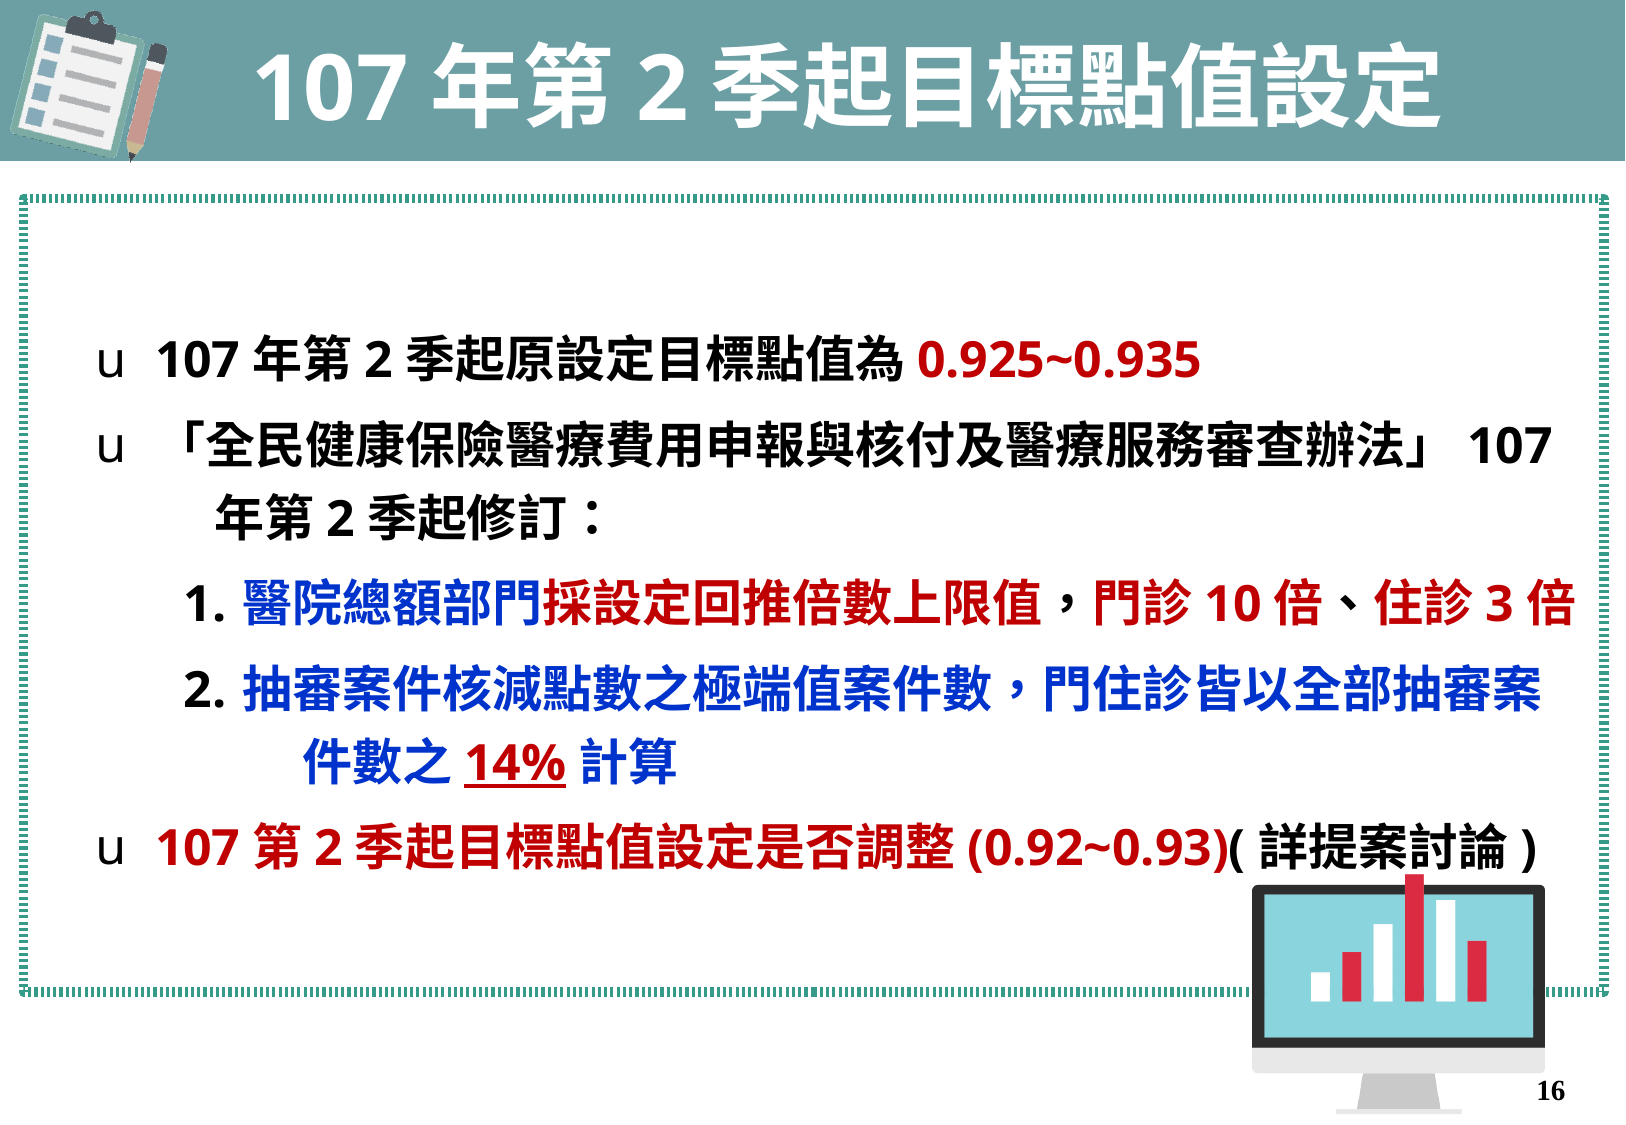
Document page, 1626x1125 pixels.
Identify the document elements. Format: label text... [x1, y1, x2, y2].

picture [1252, 869, 1545, 1119]
text_box <編號> [1521, 1047, 1604, 1125]
list 107年第2季起原設定目標點值為0.925~0.935 「全民健康保險醫療費用申報與核付及醫療服務審查辦法」107年第2季起修訂： 醫院總額部門採設定回推倍數上限值，門診10倍、住診3倍 抽審案件核減點數之極端值案件數，門住診皆以全部抽審案件數之14%計算 107第2季起目標點值設定是否調整(0.92~0.93)(詳提案討論) [23, 198, 1604, 993]
title 107年第2季起目標點值設定 [162, 19, 1534, 150]
picture [0, 0, 1625, 165]
